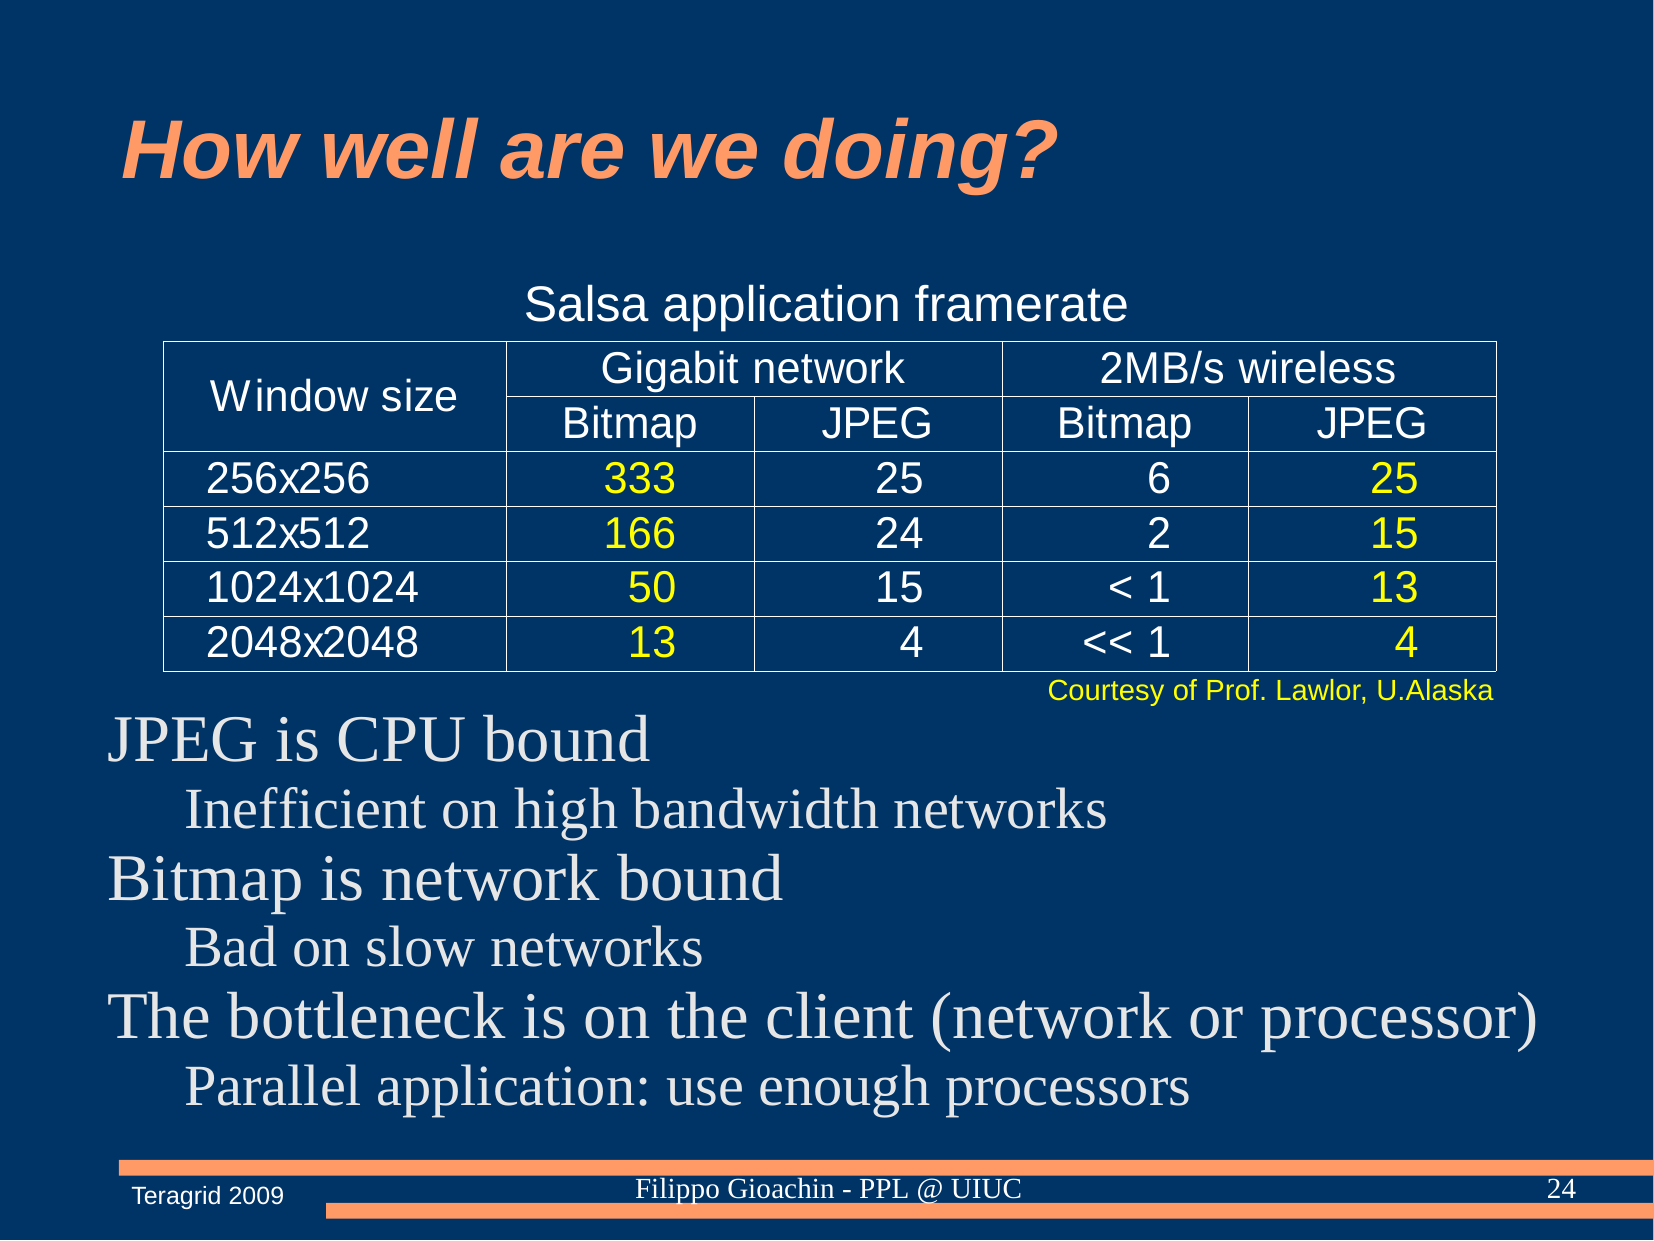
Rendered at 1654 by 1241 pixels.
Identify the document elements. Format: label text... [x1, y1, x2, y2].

text_box Salsa application framerate [508, 268, 1145, 340]
title How well are we doing? [121, 46, 1534, 254]
list JPEG is CPU bound Inefficient on high bandwidth networks Bitmap is network bound Bad on slow networks The bottleneck is on the client (network or processor) Parallel application: use enough processors [89, 701, 1611, 1118]
text_box Courtesy of Prof. Lawlor, U.Alaska [1032, 666, 1509, 715]
chart [162, 340, 1499, 674]
